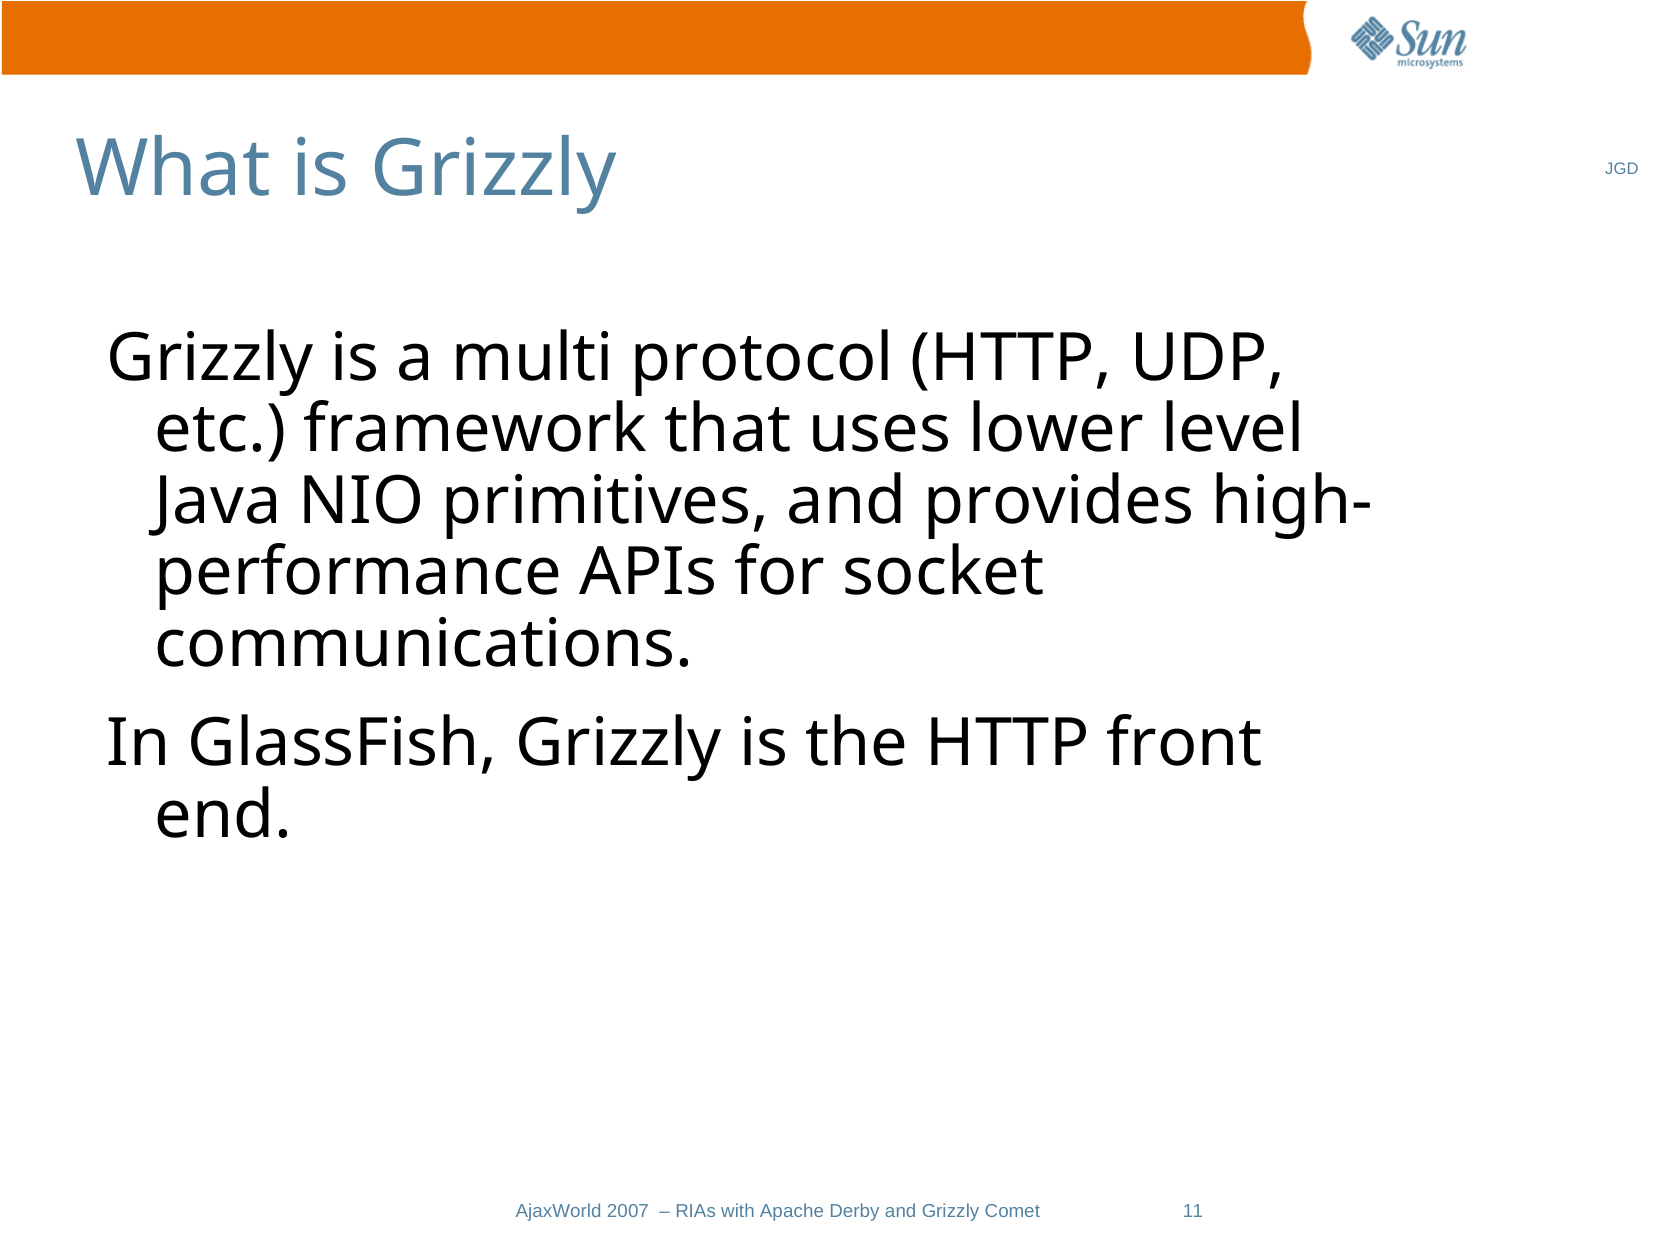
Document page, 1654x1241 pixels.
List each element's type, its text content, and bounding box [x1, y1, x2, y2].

title What is Grizzly [75, 122, 1438, 227]
list Grizzly is a multi protocol (HTTP, UDP, etc.) framework that uses lower level Java NIO primitives, and provides high-performance APIs for socket communications. In GlassFish, Grizzly is the HTTP front end. [87, 322, 1402, 1017]
picture [1, 1, 1502, 77]
